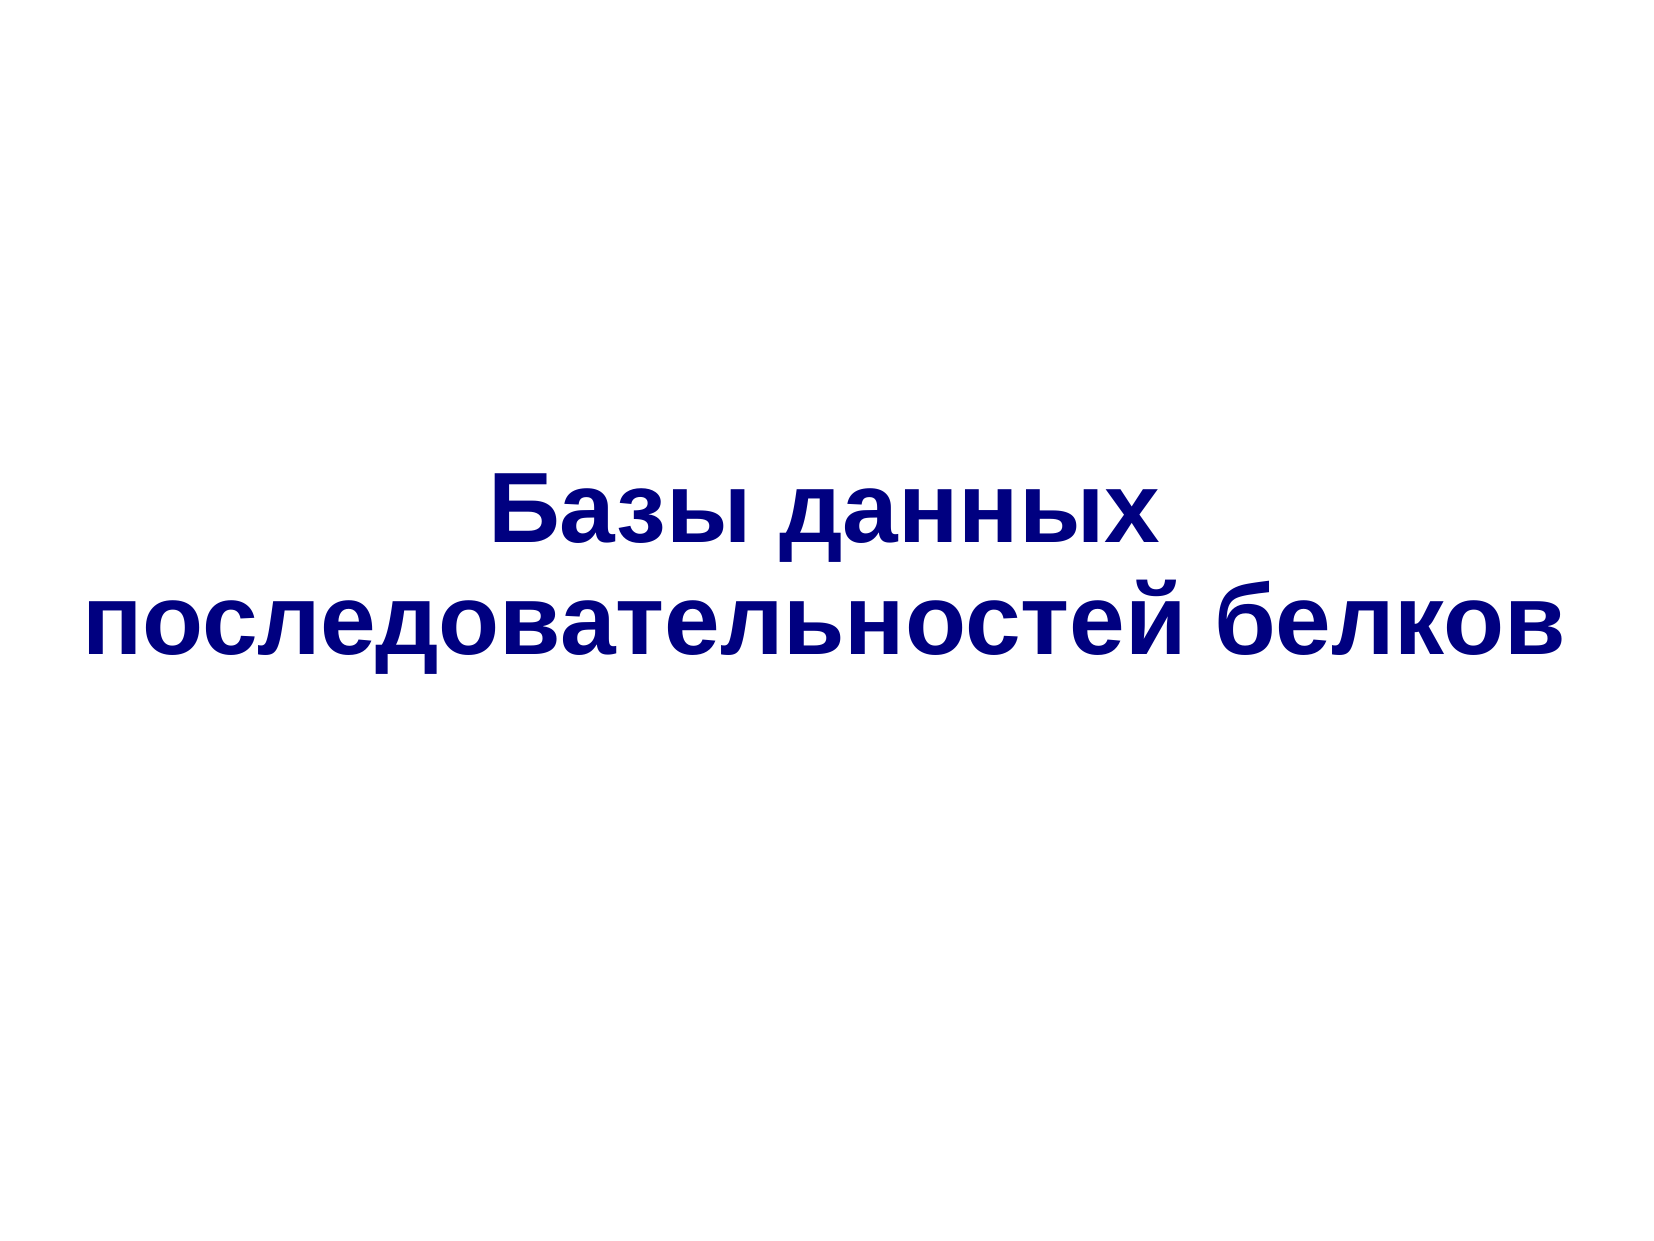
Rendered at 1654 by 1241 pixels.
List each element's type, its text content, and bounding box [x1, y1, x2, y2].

title Базы данных последовательностей белков [80, 451, 1569, 676]
